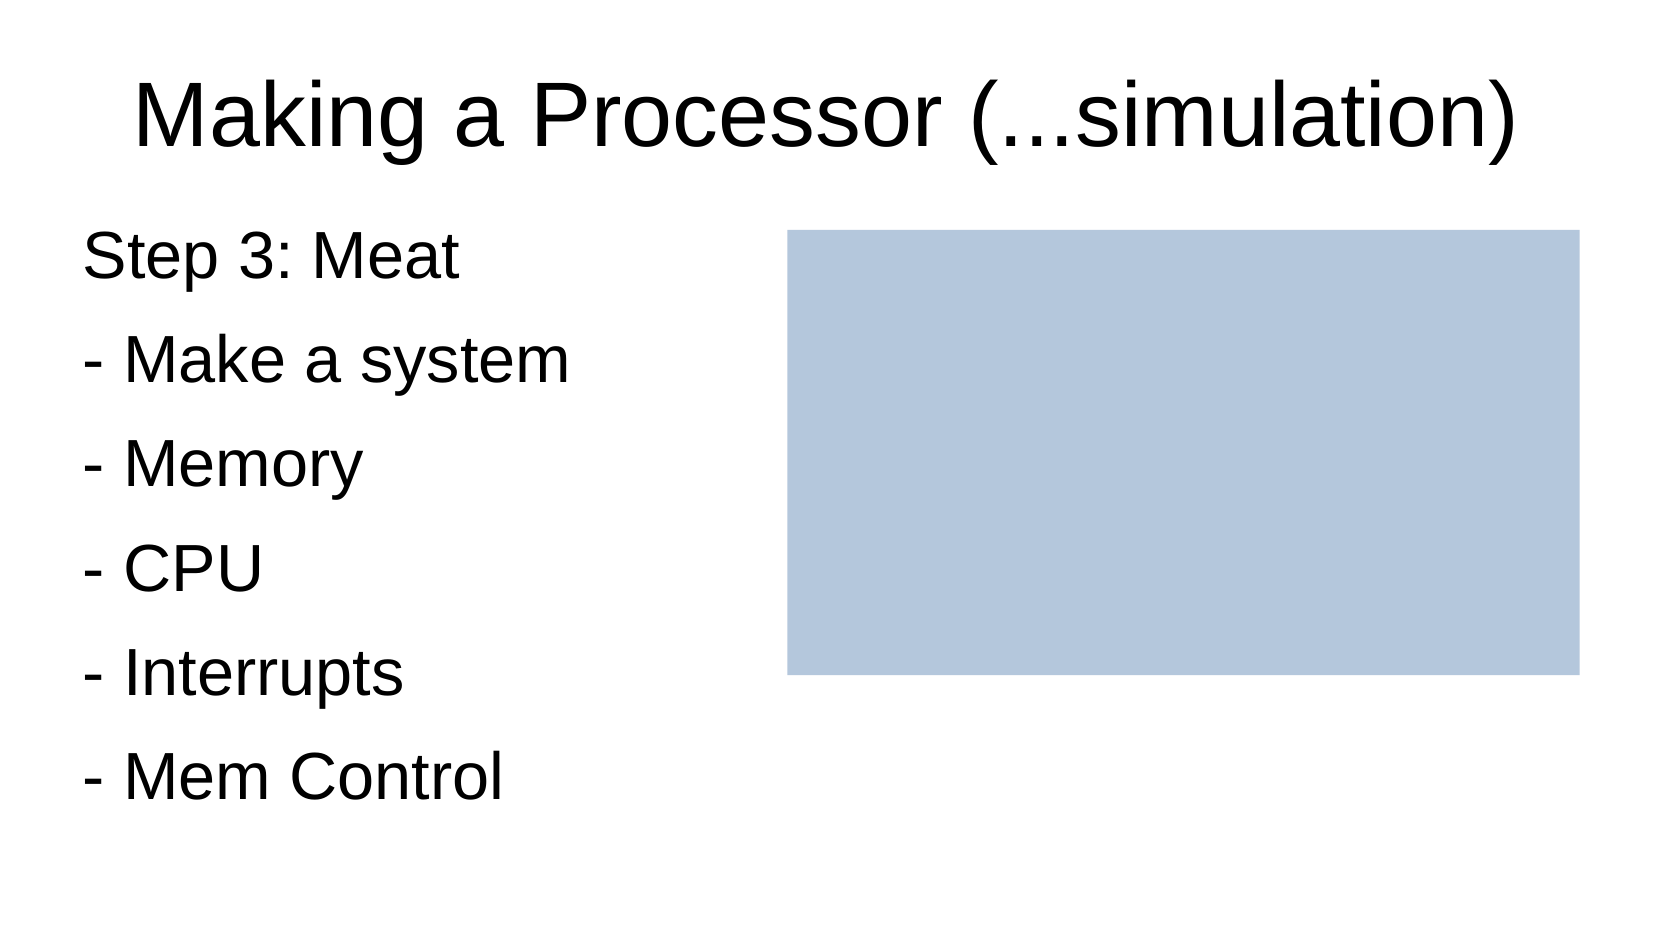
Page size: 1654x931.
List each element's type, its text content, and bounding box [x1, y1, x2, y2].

text_box [787, 229, 1580, 676]
title Making a Processor (...simulation) [82, 37, 1571, 193]
list Step 3: Meat - Make a system - Memory - CPU - Interrupts - Mem Control [82, 217, 809, 863]
